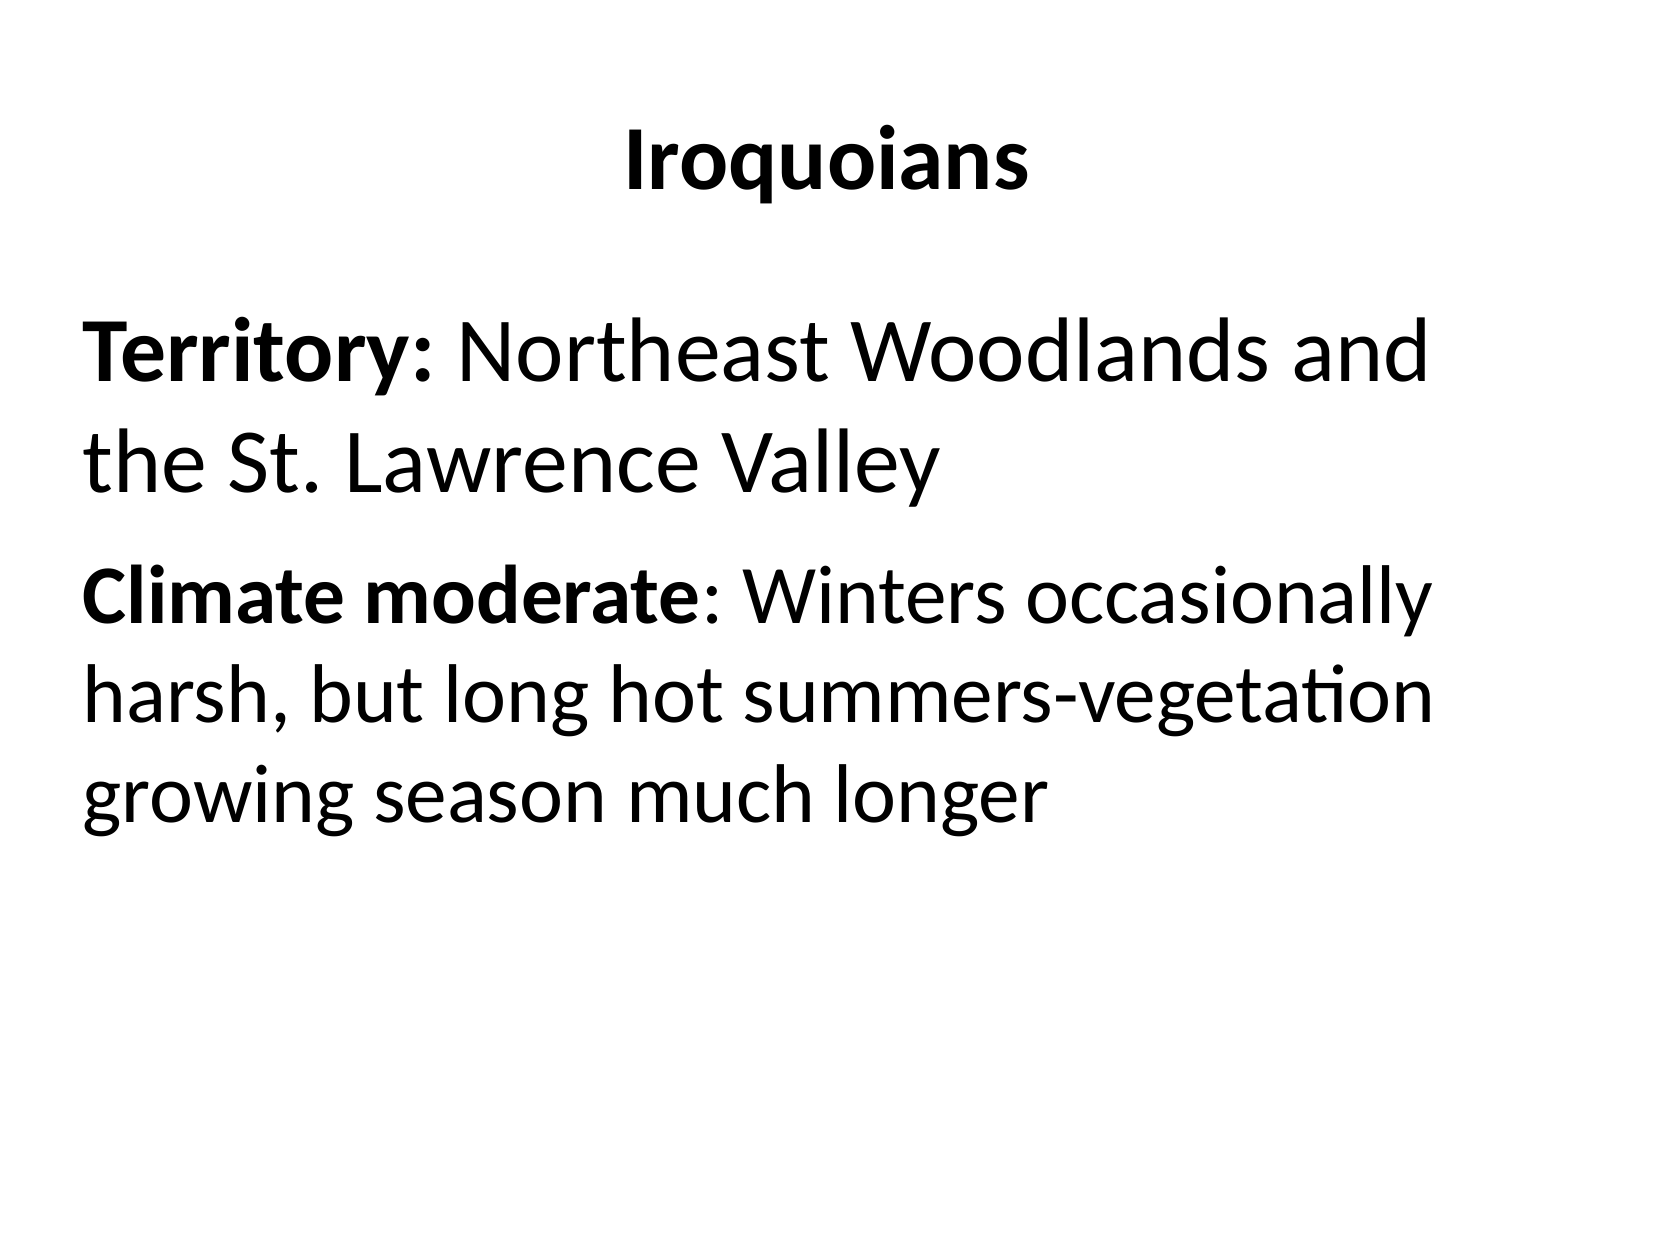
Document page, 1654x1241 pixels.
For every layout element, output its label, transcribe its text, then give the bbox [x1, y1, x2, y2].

title Iroquoians [82, 49, 1571, 257]
list Territory: Northeast Woodlands and the St. Lawrence Valley Climate moderate: Winters occasionally harsh, but long hot summers-vegetation growing season much longer [82, 290, 1571, 1010]
